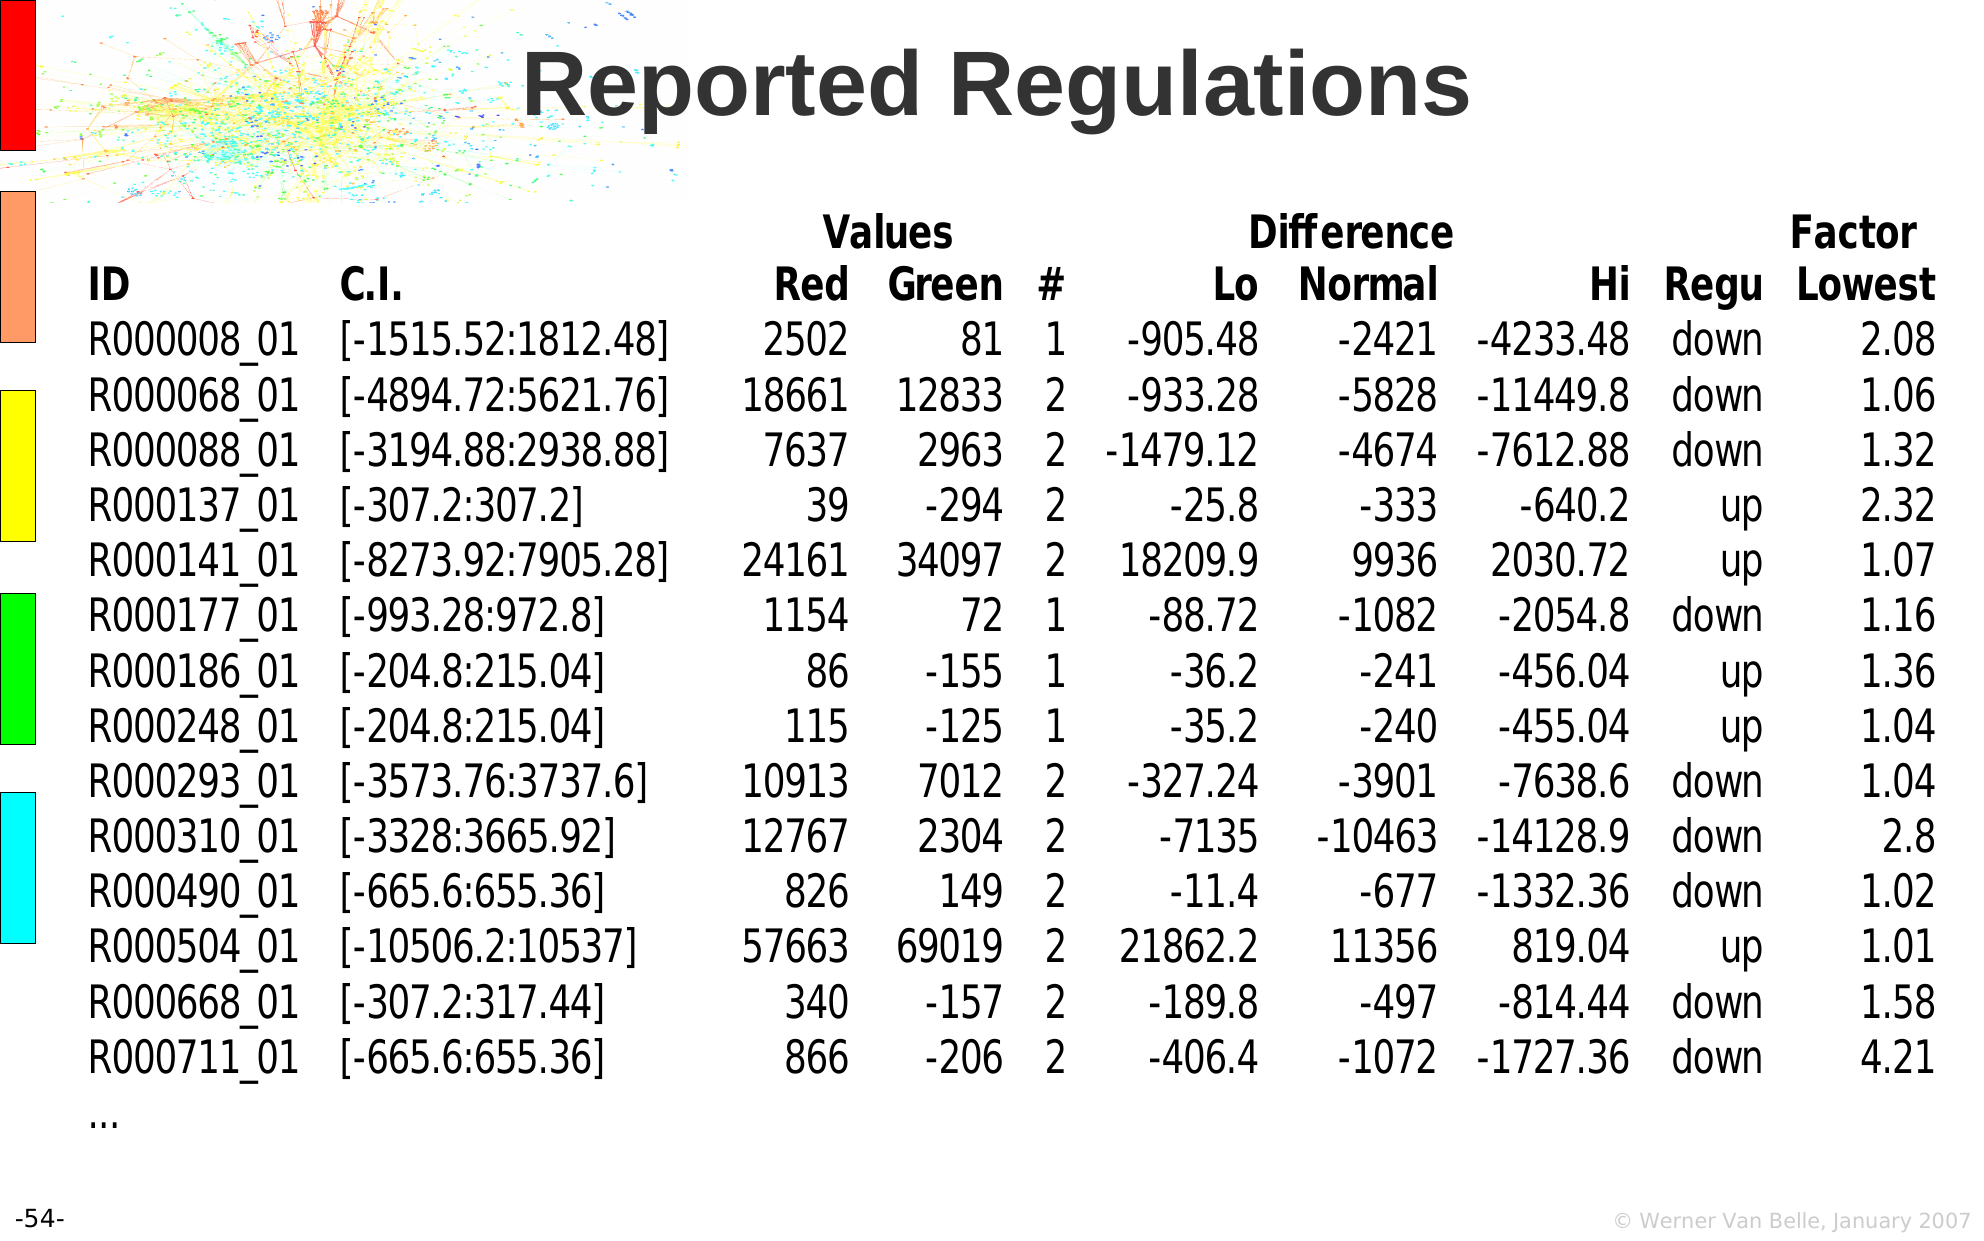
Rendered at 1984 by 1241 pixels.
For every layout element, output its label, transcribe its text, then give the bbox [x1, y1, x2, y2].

title Gene Expression [0, 0, 688, 203]
chart [84, 204, 1943, 1151]
title Reported Regulations [150, 25, 1845, 143]
